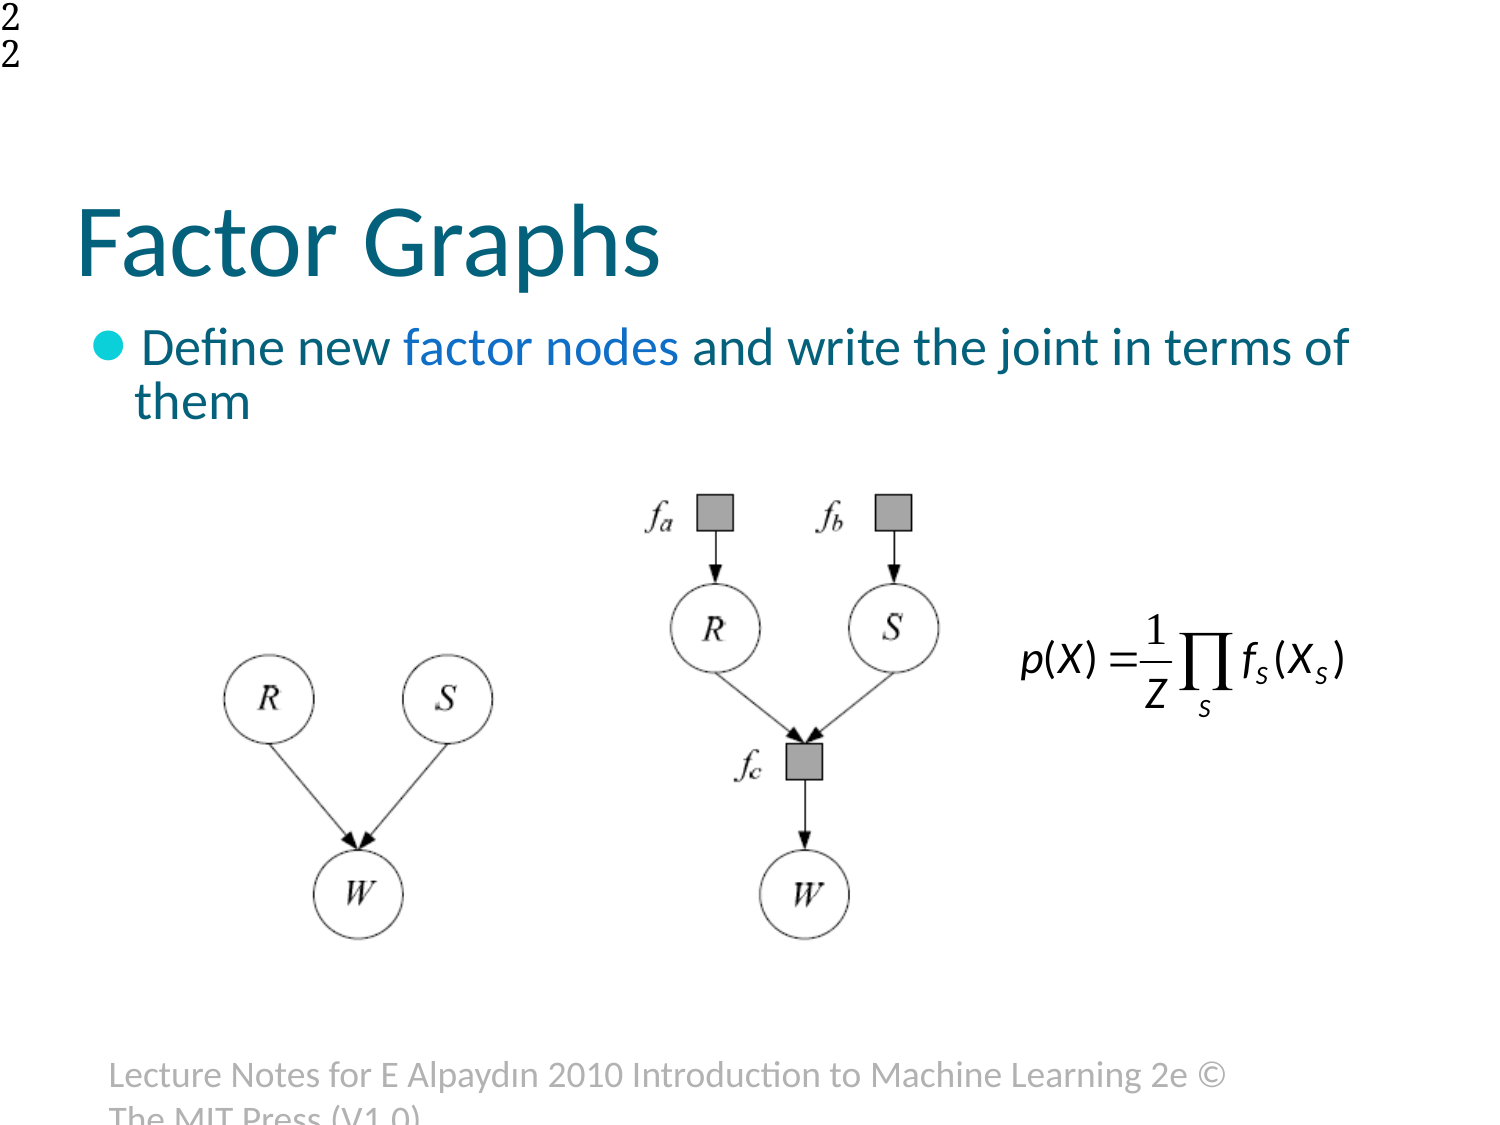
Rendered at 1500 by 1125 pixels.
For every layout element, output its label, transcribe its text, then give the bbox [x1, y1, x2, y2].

picture [210, 452, 958, 953]
title Factor Graphs [75, 115, 1425, 303]
footer Lecture Notes for E Alpaydın 2010 Introduction to Machine Learning 2e © The MIT Press (V1.0) [93, 1042, 1254, 1103]
list Define new factor nodes and write the joint in terms of them [75, 317, 1425, 1038]
chart [1012, 599, 1362, 797]
